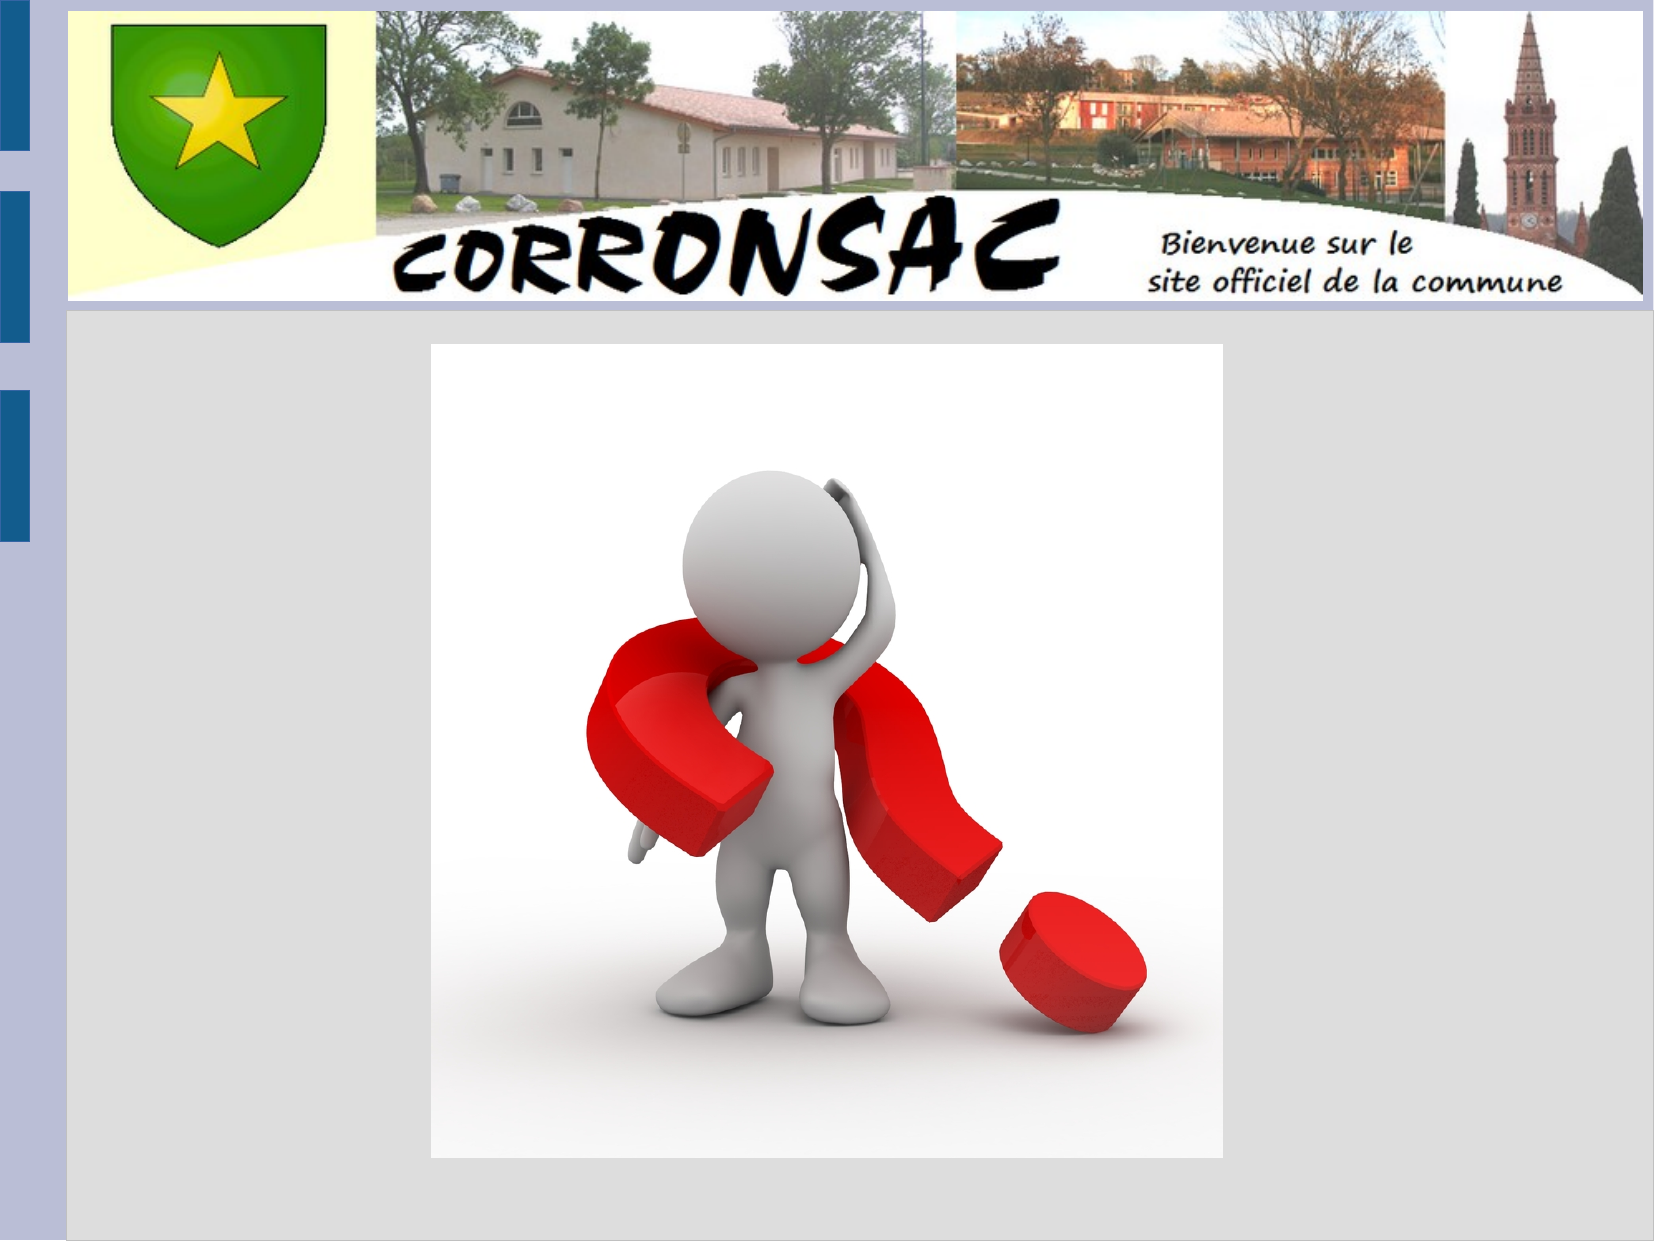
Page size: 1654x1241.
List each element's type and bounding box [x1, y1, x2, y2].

picture [68, 11, 1643, 301]
picture [431, 344, 1223, 1158]
